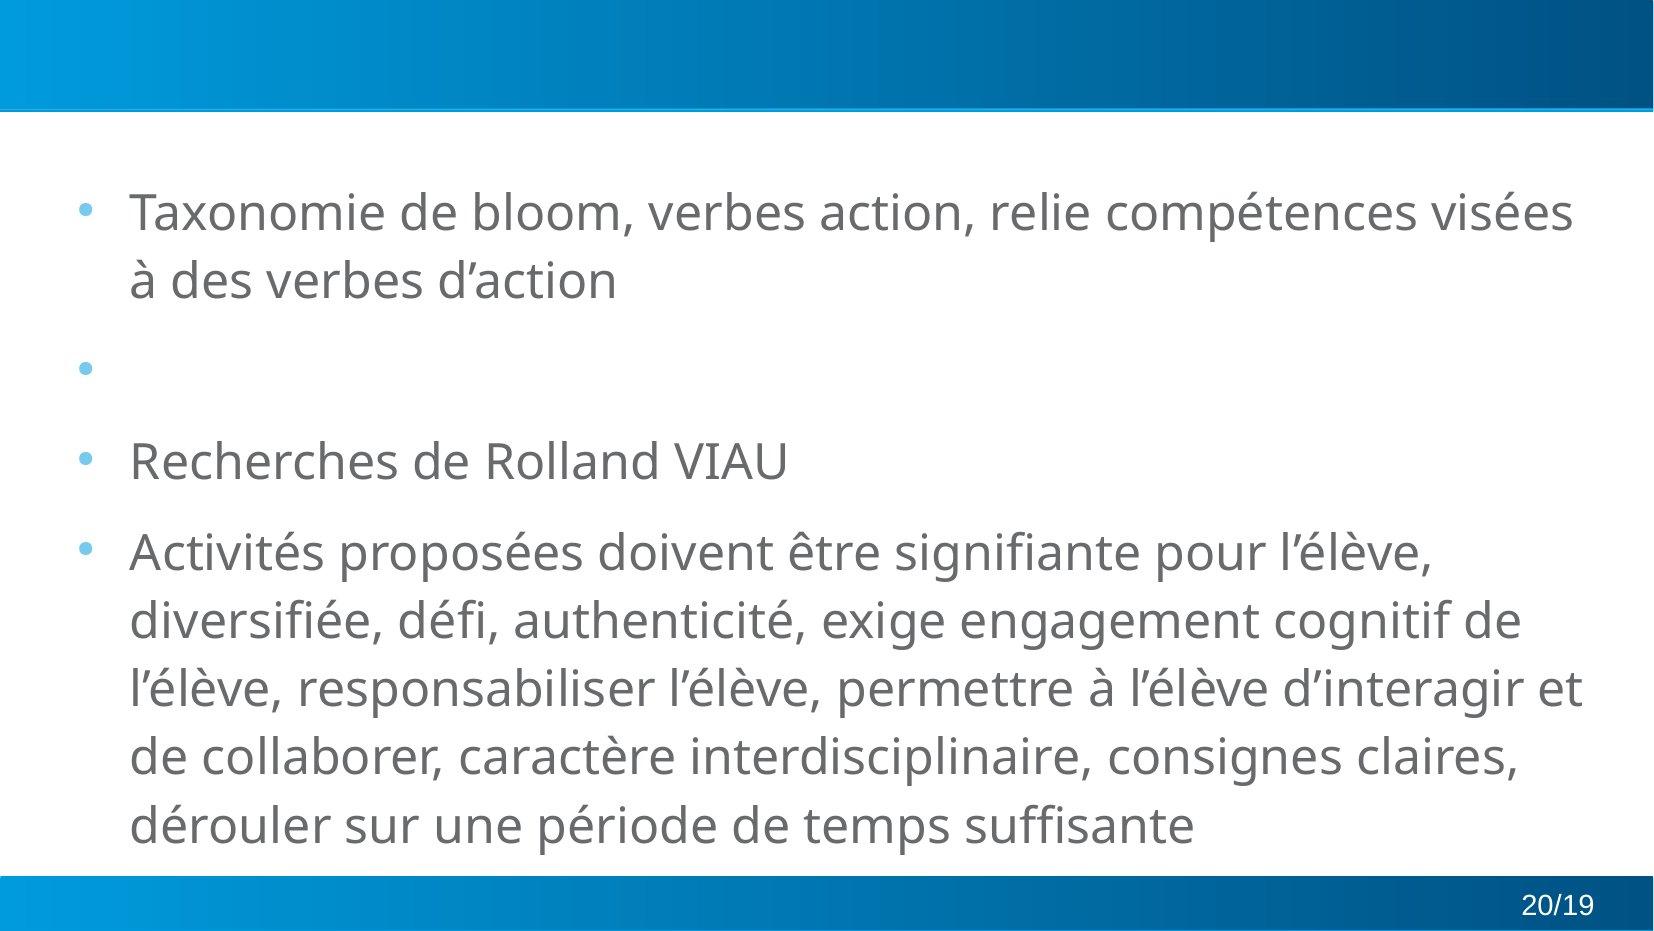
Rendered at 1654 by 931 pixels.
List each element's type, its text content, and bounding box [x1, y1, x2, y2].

list Taxonomie de bloom, verbes action, relie compétences visées à des verbes d’action Recherches de Rolland VIAU Activités proposées doivent être signifiante pour l’élève, diversifiée, défi, authenticité, exige engagement cognitif de l’élève, responsabiliser l’élève, permettre à l’élève d’interagir et de collaborer, caractère interdisciplinaire, consignes claires, dérouler sur une période de temps suffisante [59, 177, 1595, 768]
